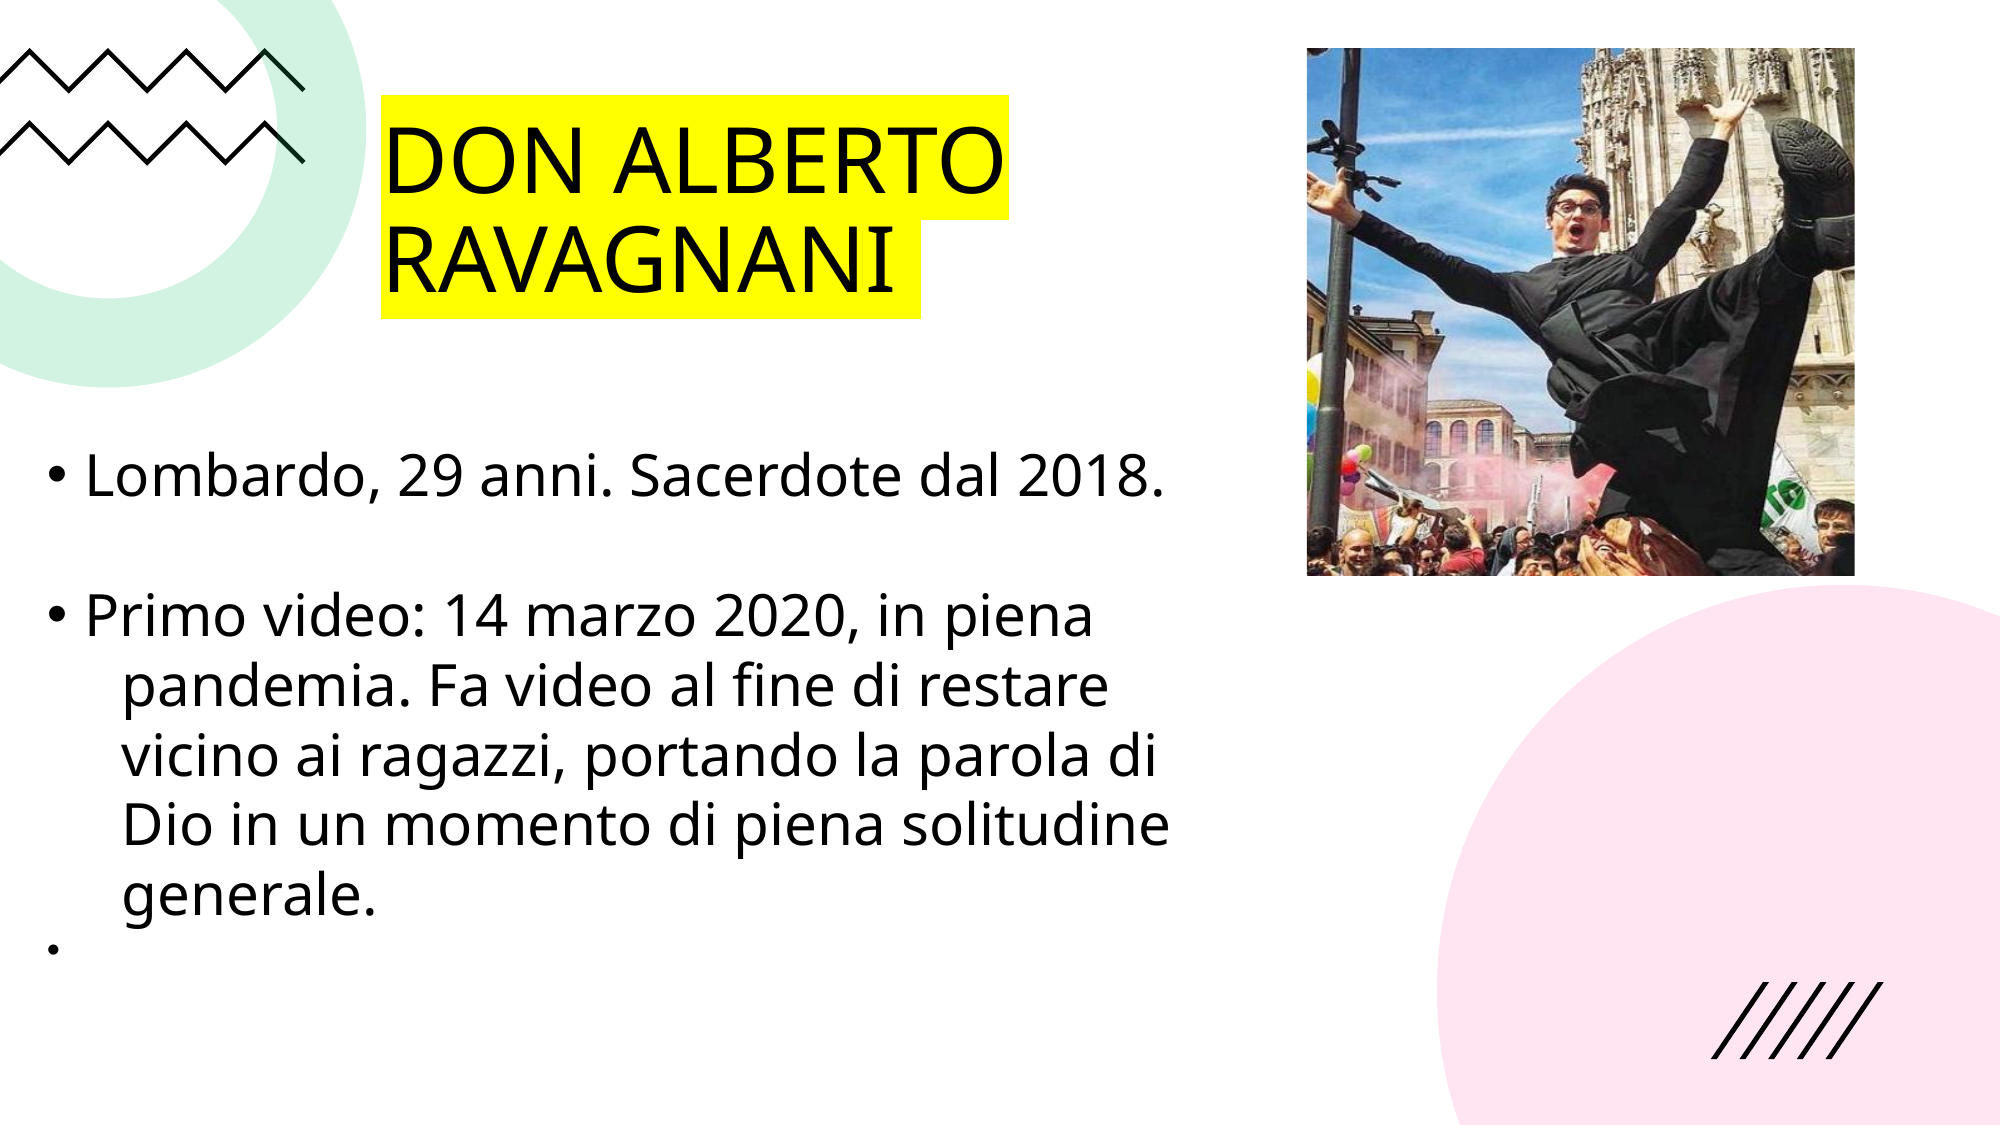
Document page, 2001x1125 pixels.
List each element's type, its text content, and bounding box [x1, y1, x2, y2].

text_box [0, 0, 2000, 1125]
title DON ALBERTO RAVAGNANI [366, 103, 1099, 320]
picture [1306, 48, 1855, 576]
list Lombardo, 29 anni. Sacerdote dal 2018. Primo video: 14 marzo 2020, in piena pandemia. Fa video al fine di restare vicino ai ragazzi, portando la parola di Dio in un momento di piena solitudine generale. [31, 430, 1276, 1056]
